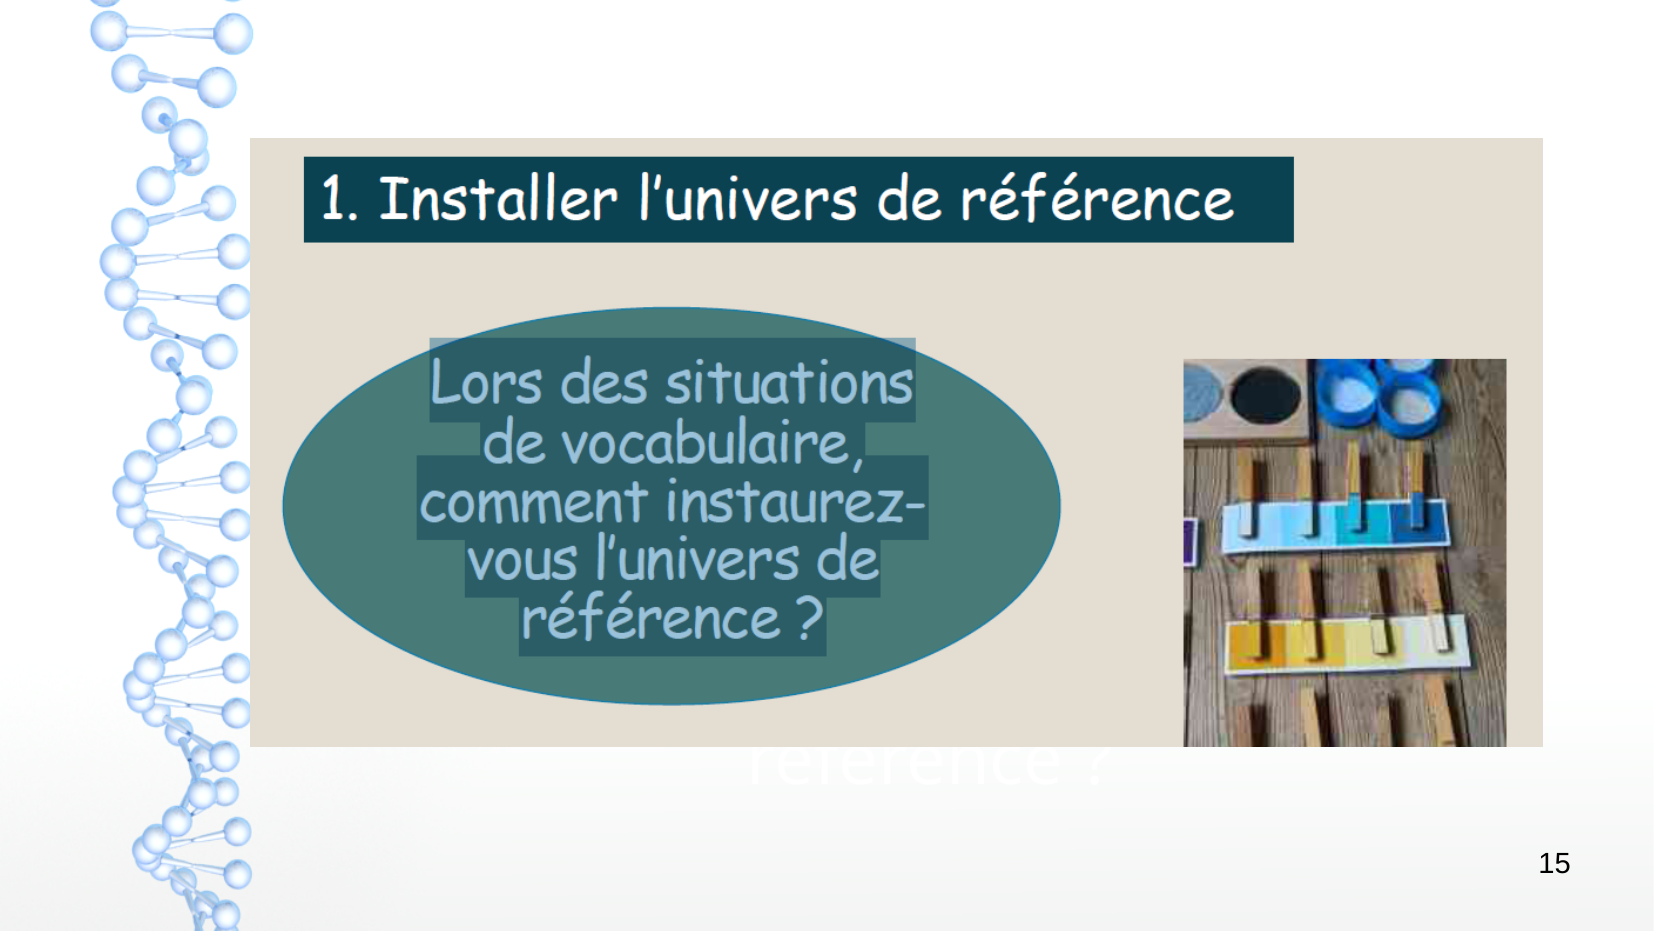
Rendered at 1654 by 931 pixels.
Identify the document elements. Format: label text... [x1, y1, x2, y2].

picture [0, 0, 1654, 931]
title Lors des situations de vocabulaire, Lors des situations de vocabulaire, comment instaurezvous l’univers de référence ?comment instaurezvous l’univers de référence ? [265, 0, 1595, 743]
